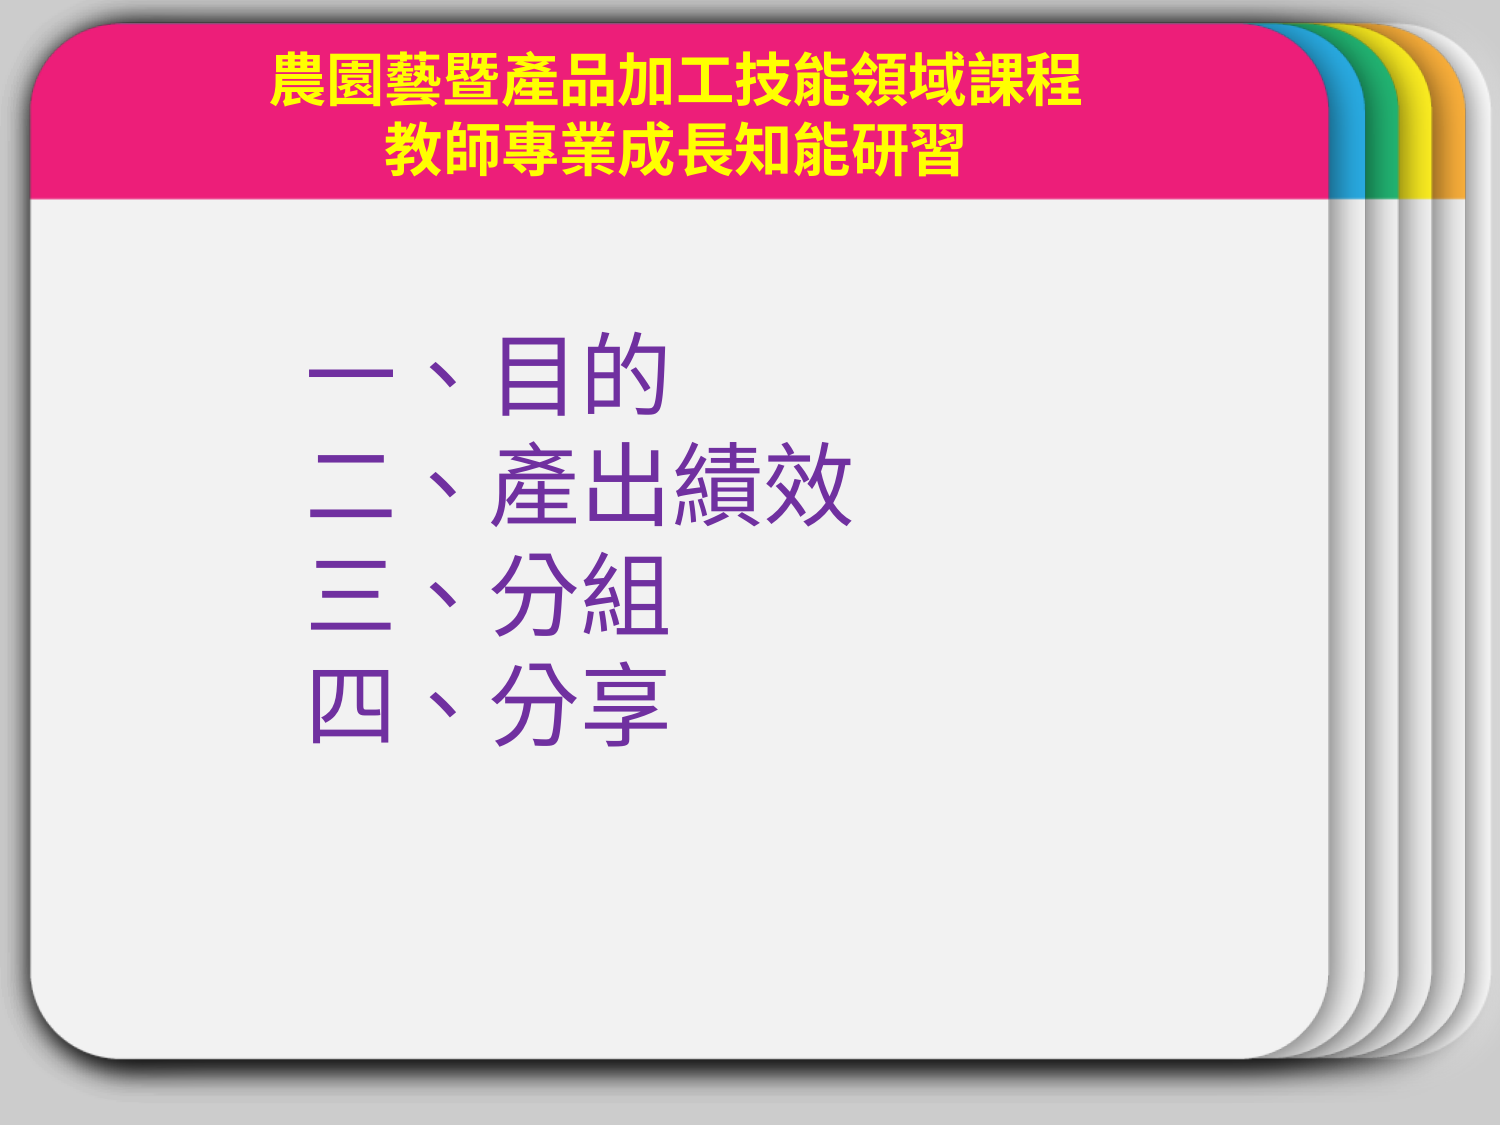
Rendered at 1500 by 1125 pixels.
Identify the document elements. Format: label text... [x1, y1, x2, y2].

picture [0, 0, 1500, 1125]
text_box 一、目的 二、產出績效 三、分組 四、分享 [290, 310, 1054, 891]
text_box 農園藝暨產品加工技能領域課程 教師專業成長知能研習 [106, 35, 1247, 193]
